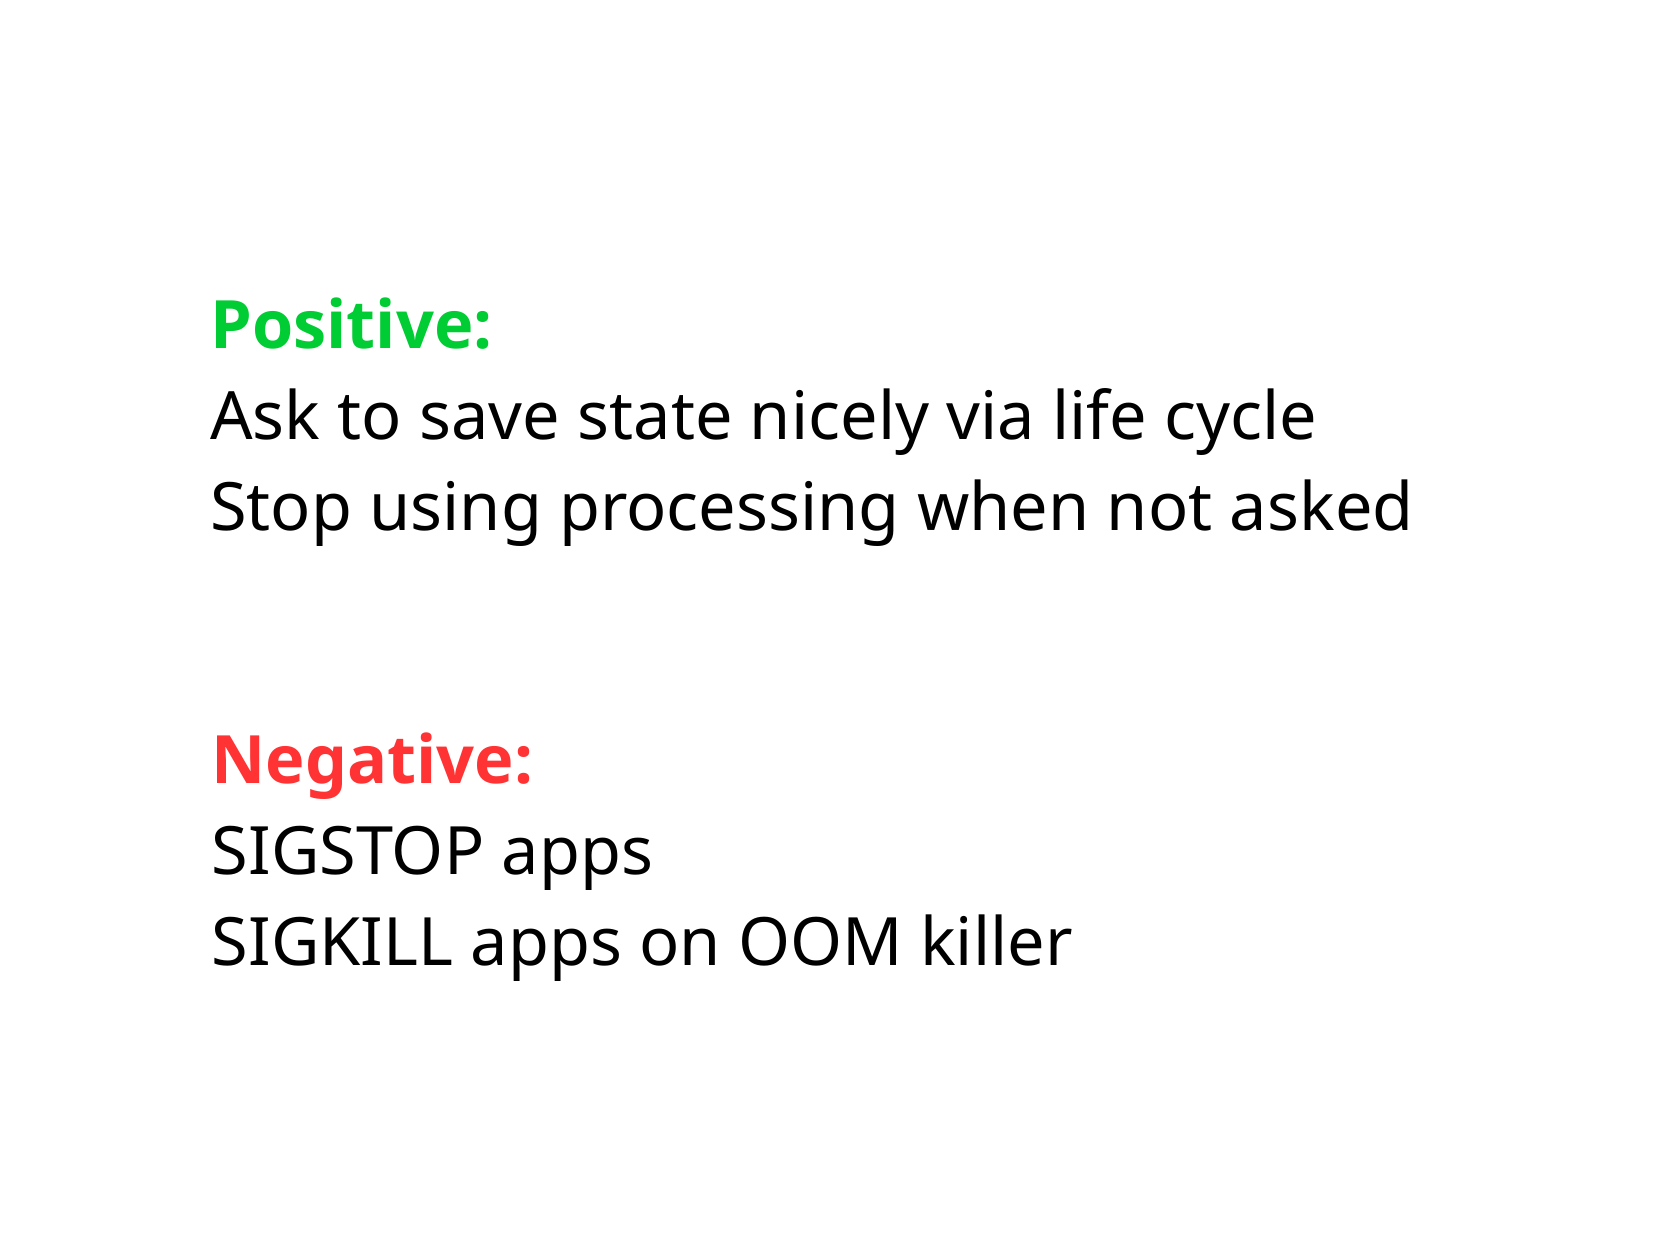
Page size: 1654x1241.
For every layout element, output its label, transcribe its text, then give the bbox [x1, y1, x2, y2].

text_box Negative: SIGSTOP apps SIGKILL apps on OOM killer [196, 705, 1051, 945]
text_box Positive: Ask to save state nicely via life cycle Stop using processing when not asked [195, 270, 1375, 510]
